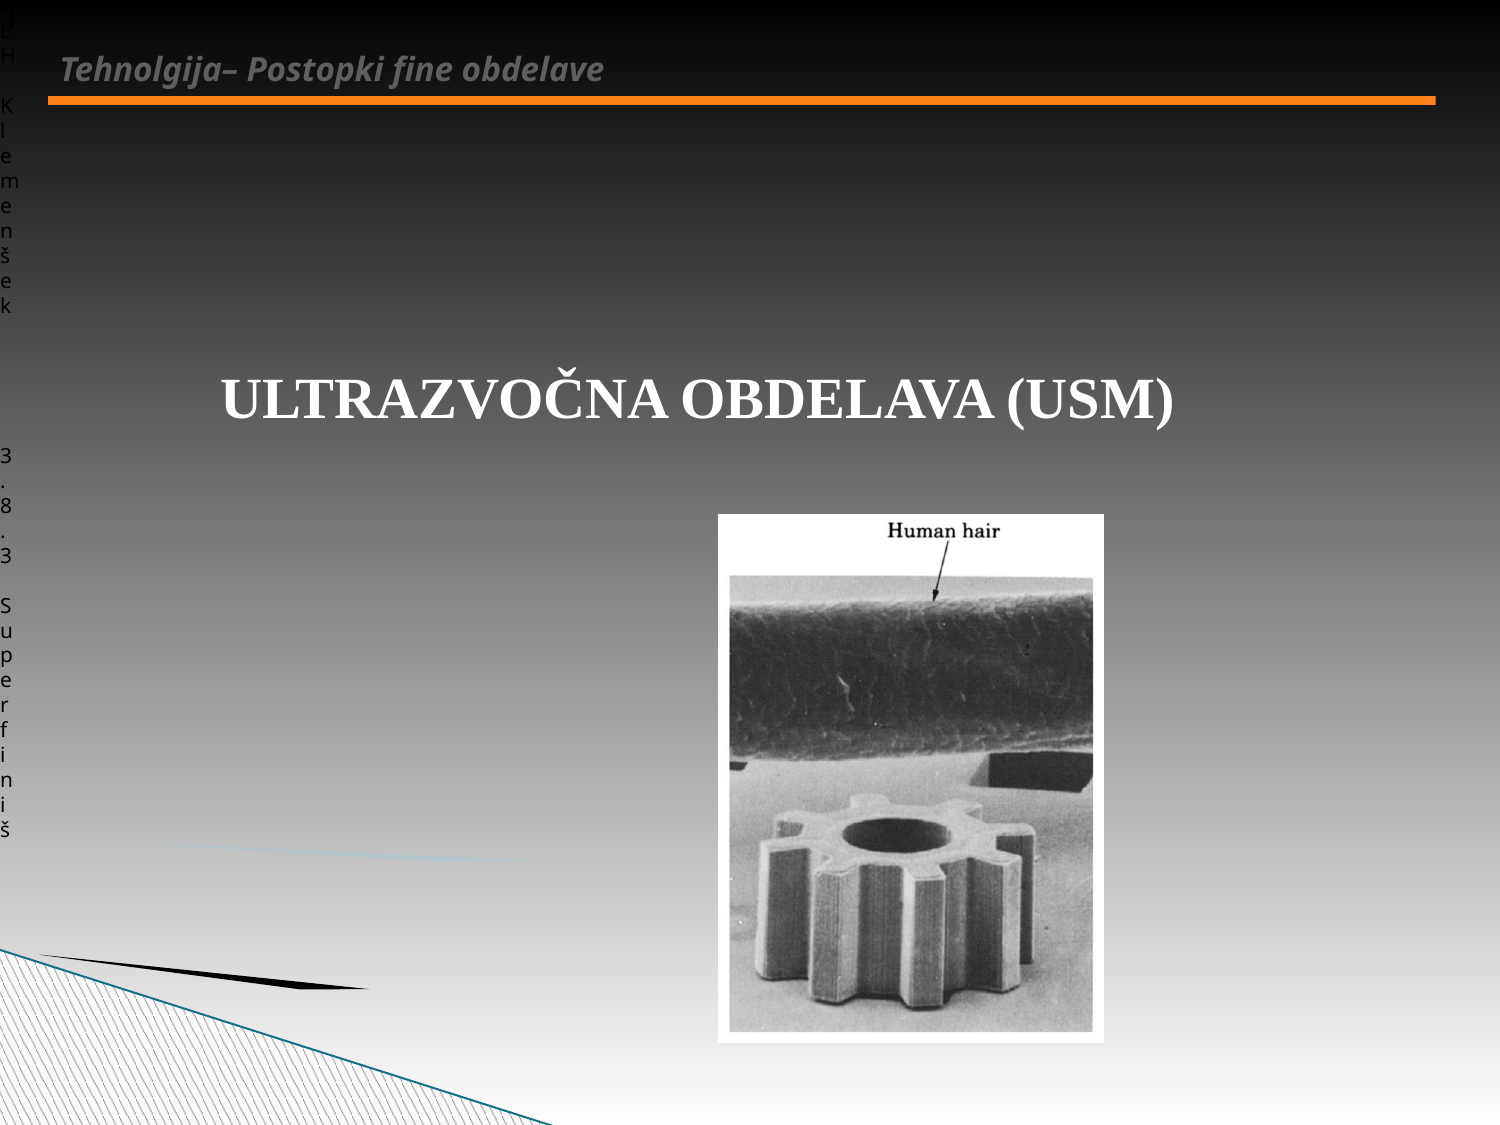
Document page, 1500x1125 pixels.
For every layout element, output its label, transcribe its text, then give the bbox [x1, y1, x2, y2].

picture [718, 514, 1104, 1043]
picture [0, 952, 543, 1125]
text_box ULTRAZVOČNA OBDELAVA (USM) [205, 352, 1247, 498]
